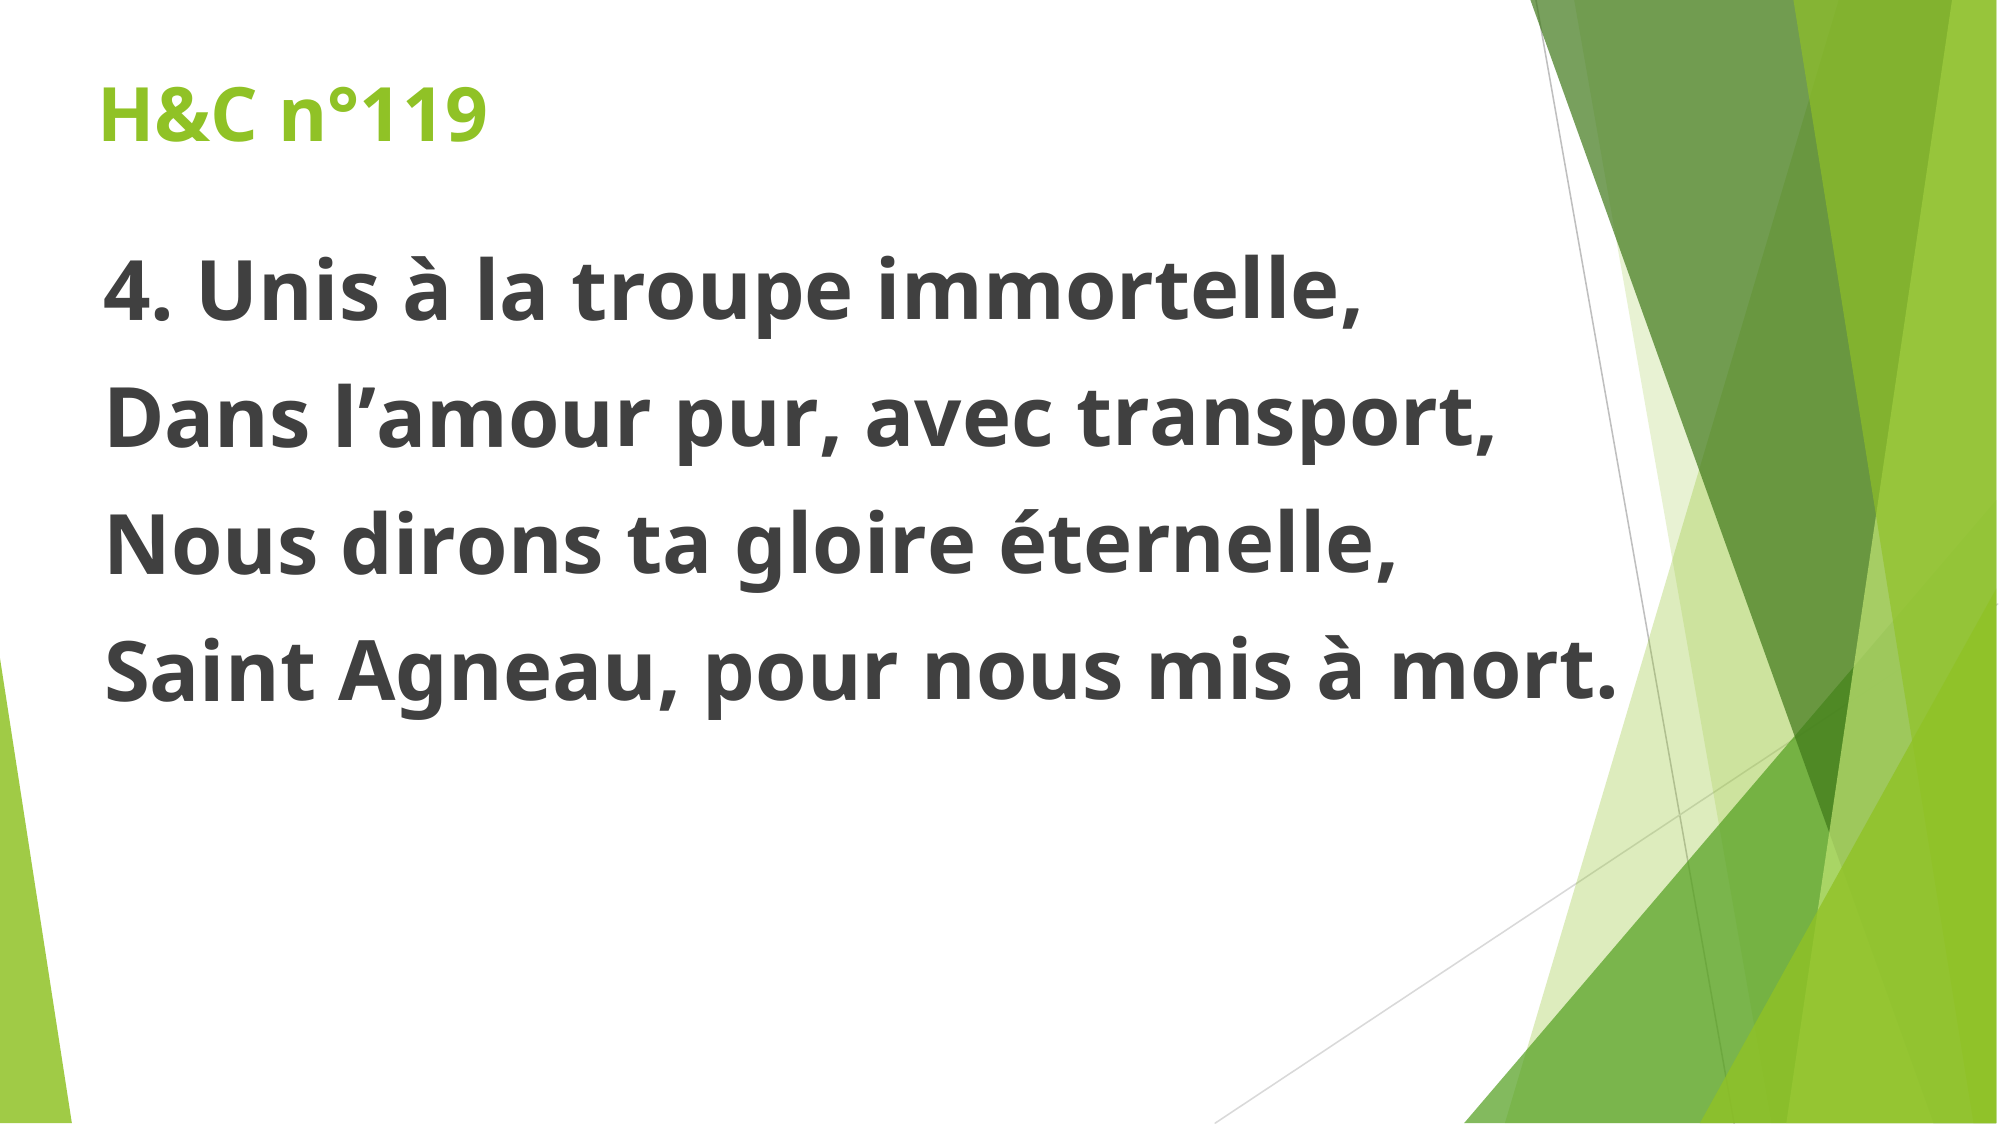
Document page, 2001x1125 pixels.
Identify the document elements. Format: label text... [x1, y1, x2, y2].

text_box H&C n°119 [82, 59, 674, 166]
text_box 4. Unis à la troupe immortelle, Dans l’amour pur, avec transport, Nous dirons ta gloire éternelle, Saint Agneau, pour nous mis à mort. [87, 209, 1974, 1082]
